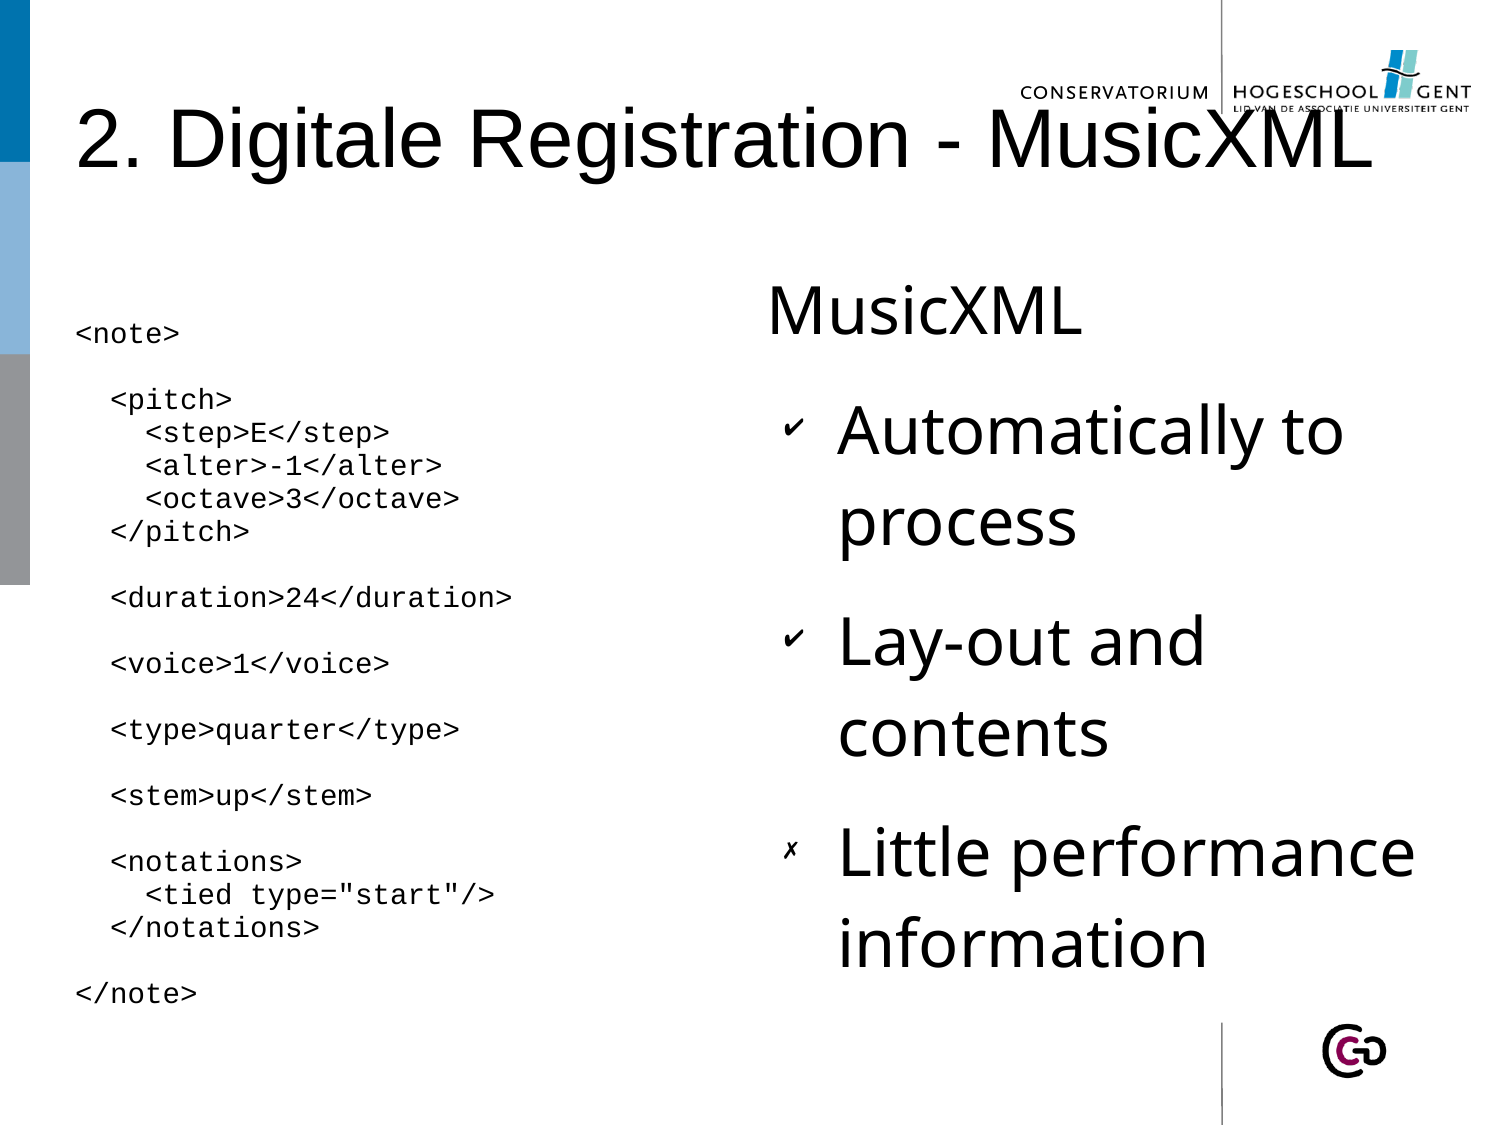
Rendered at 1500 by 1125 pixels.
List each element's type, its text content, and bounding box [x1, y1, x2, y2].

picture [1425, 50, 1471, 112]
list MusicXML Automatically to process Lay-out and contents Little performance information [766, 263, 1426, 991]
picture [1298, 1011, 1410, 1090]
picture [0, 162, 30, 585]
title 2. Digitale Registration - MusicXML [75, 44, 1425, 233]
list <note> <pitch> <step>E</step> <alter>-1</alter> <octave>3</octave> </pitch> <duration>24</duration> <voice>1</voice> <type>quarter</type> <stem>up</stem> <notations> <tied type="start"/> </notations> </note> [75, 263, 734, 1013]
